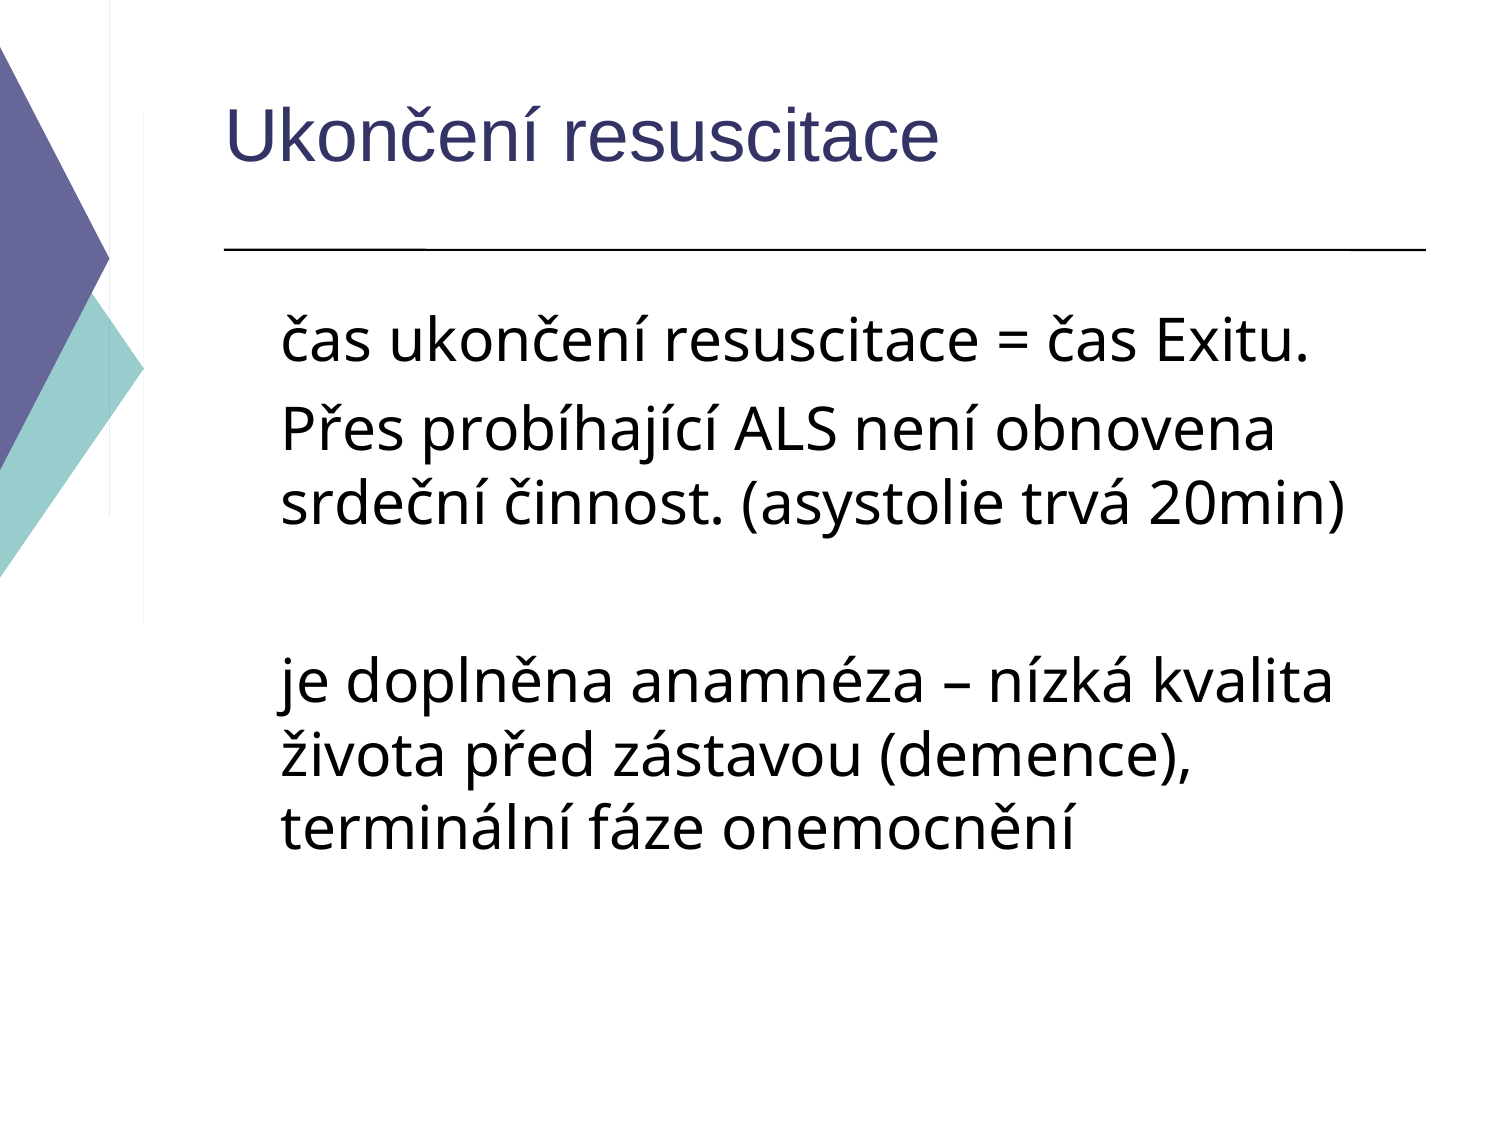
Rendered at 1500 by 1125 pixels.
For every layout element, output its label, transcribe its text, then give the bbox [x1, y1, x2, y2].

title Ukončení resuscitace [224, 41, 1423, 236]
list čas ukončení resuscitace = čas Exitu. Přes probíhající ALS není obnovena srdeční činnost. (asystolie trvá 20min) je doplněna anamnéza – nízká kvalita života před zástavou (demence), terminální fáze onemocnění [224, 299, 1423, 1010]
